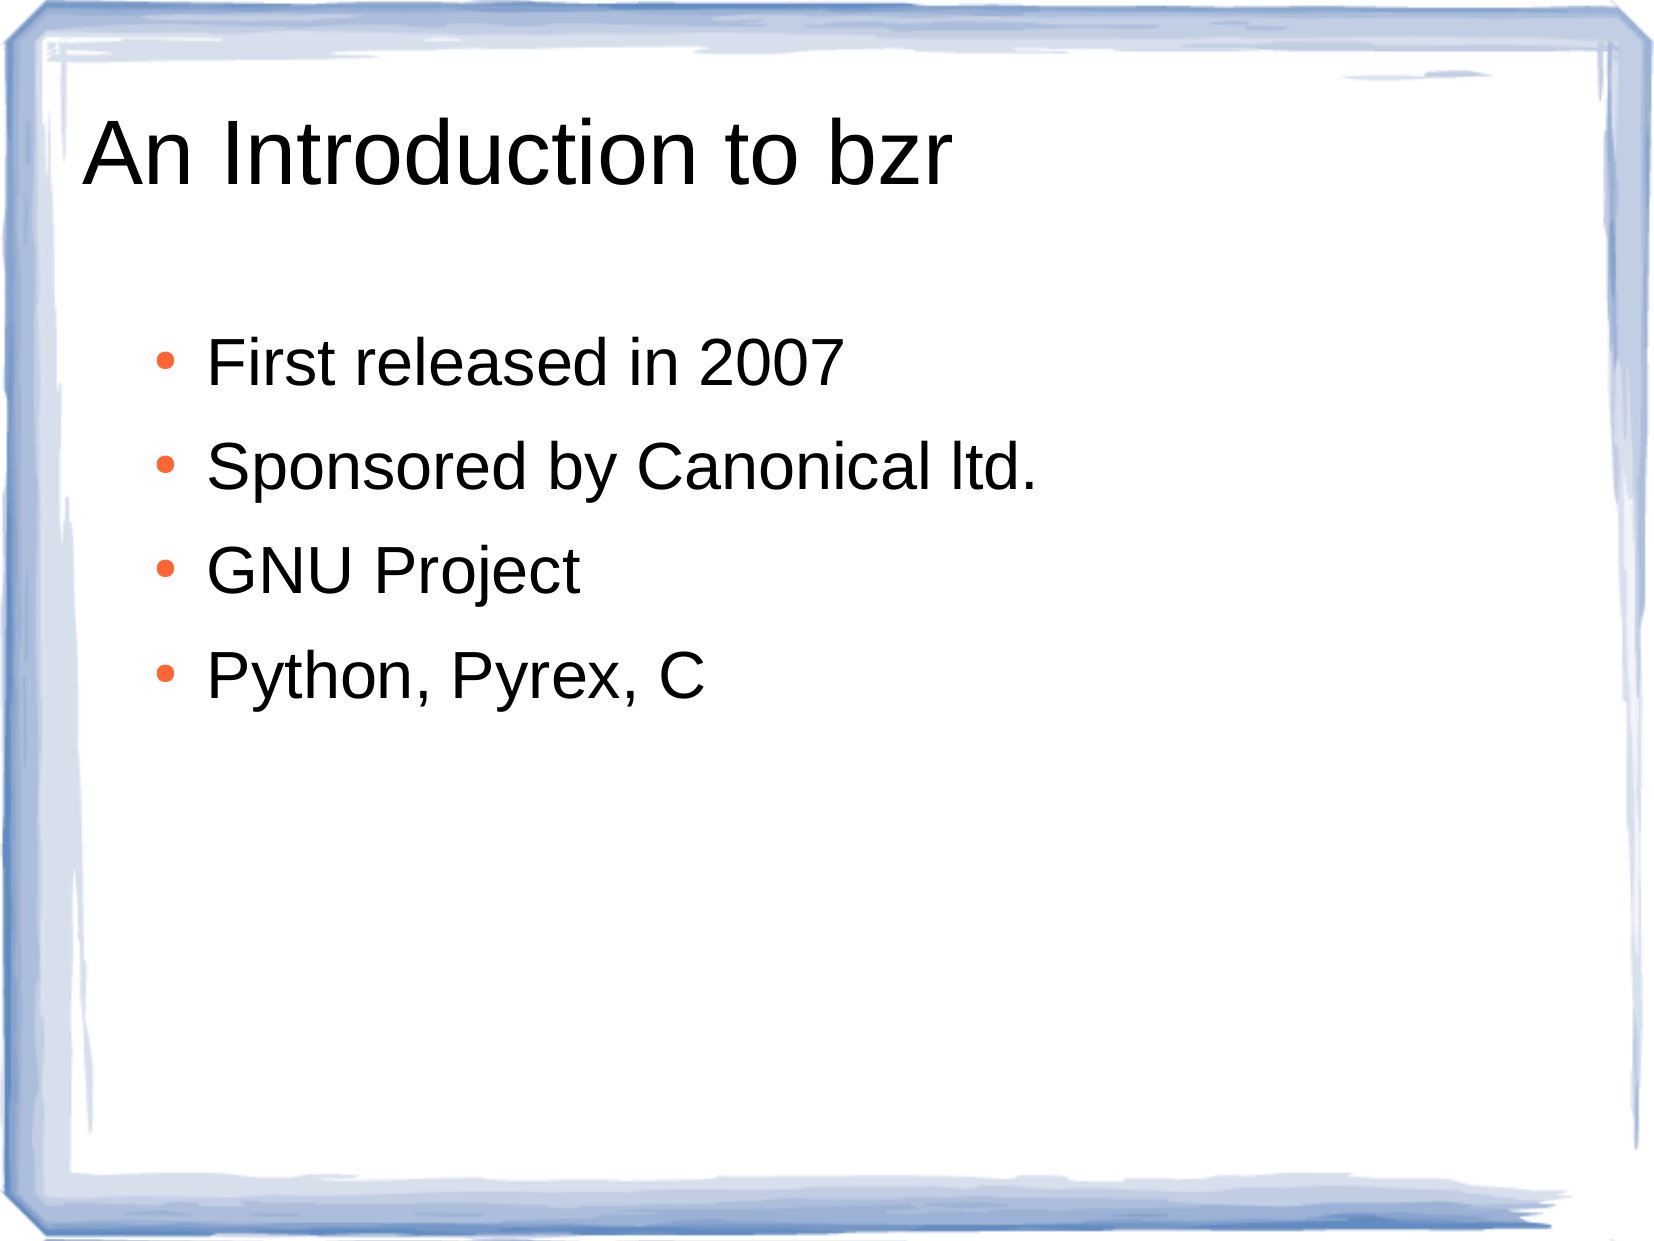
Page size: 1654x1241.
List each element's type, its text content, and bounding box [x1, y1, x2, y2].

list First released in 2007 Sponsored by Canonical ltd. GNU Project Python, Pyrex, C [118, 324, 1571, 1144]
picture [0, 0, 1654, 1241]
title An Introduction to bzr [82, 49, 1571, 257]
